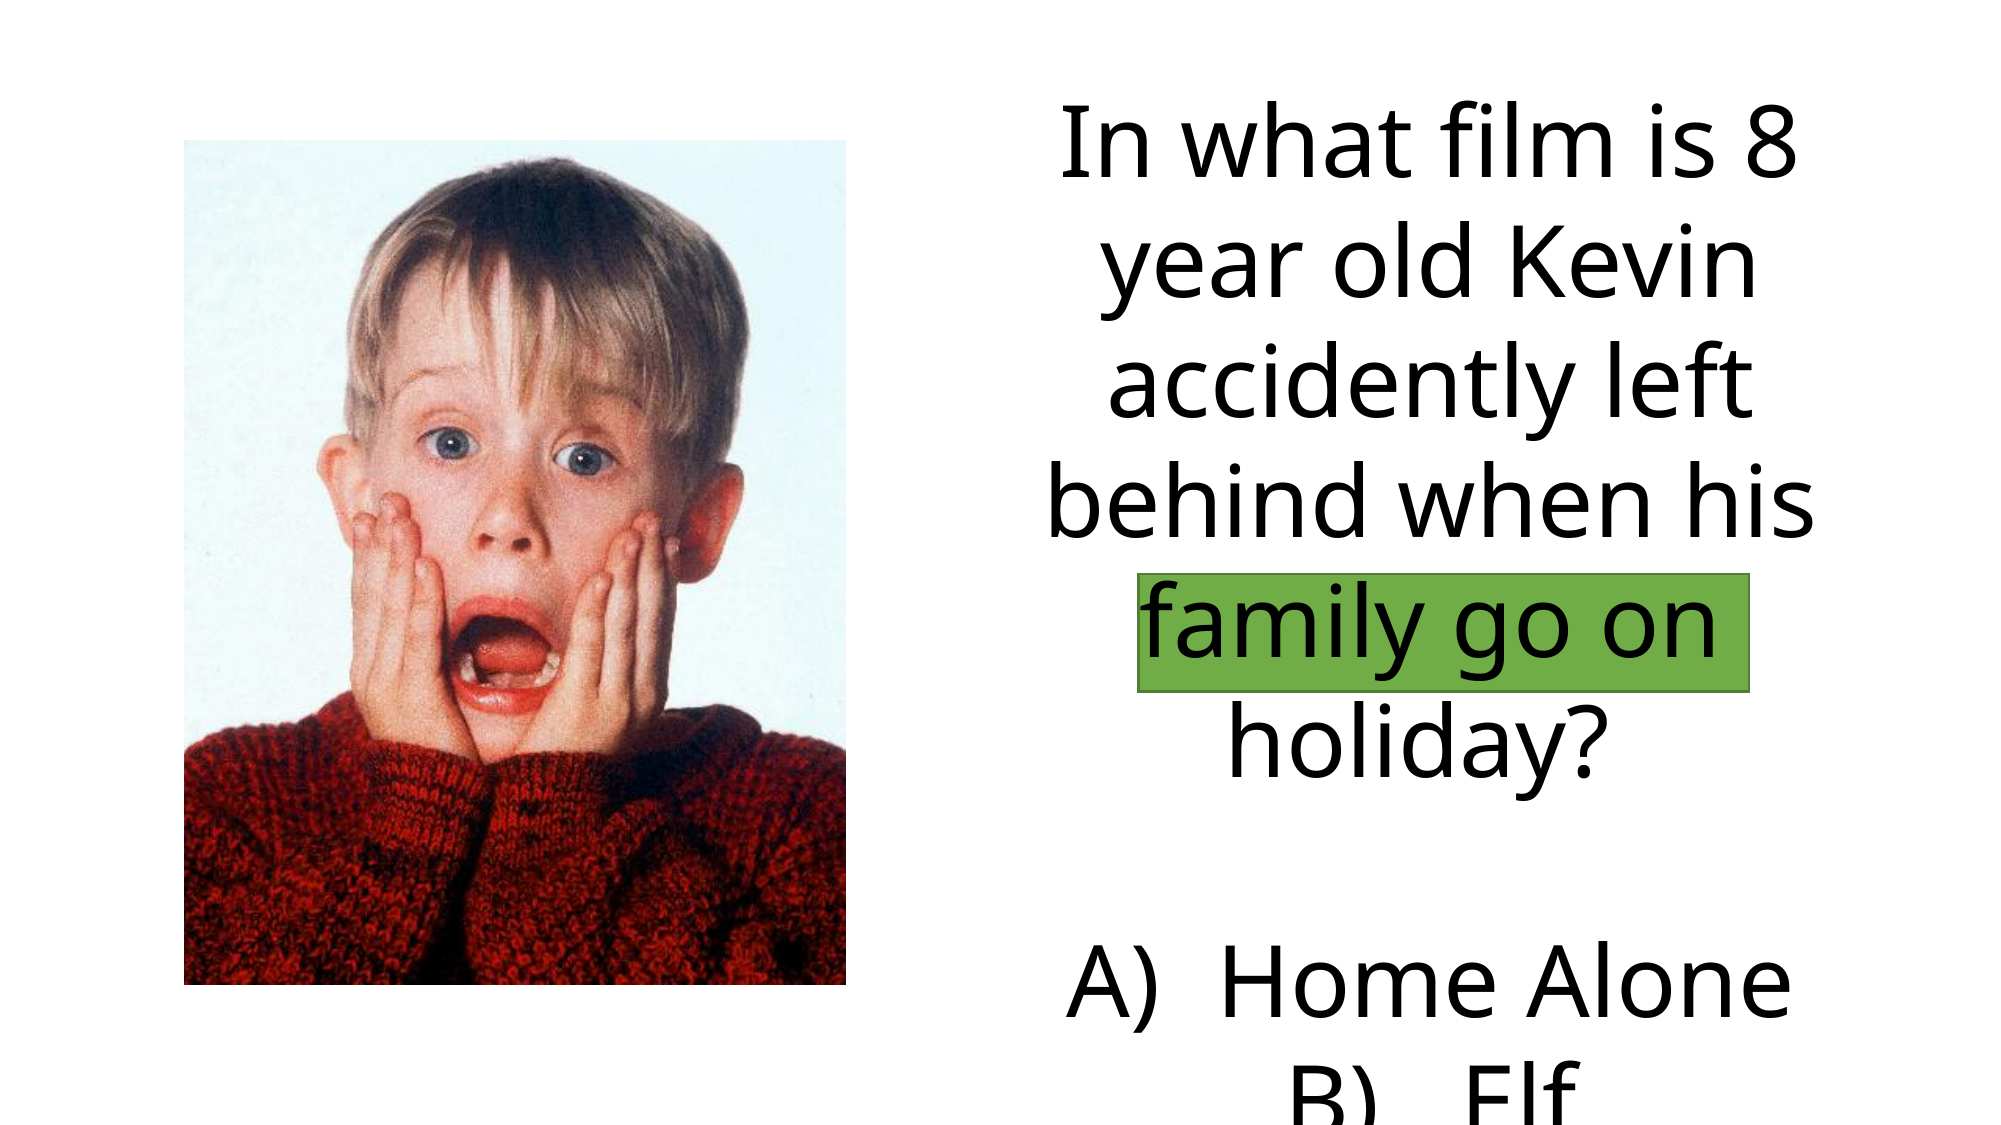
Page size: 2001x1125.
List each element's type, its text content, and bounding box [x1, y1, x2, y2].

text_box In what film is 8 year old Kevin accidently left behind when his family go on holiday? Home Alone Elf Sant Claus The Movie It’s A Wonderful Life [930, 70, 1931, 1055]
picture [184, 140, 846, 985]
